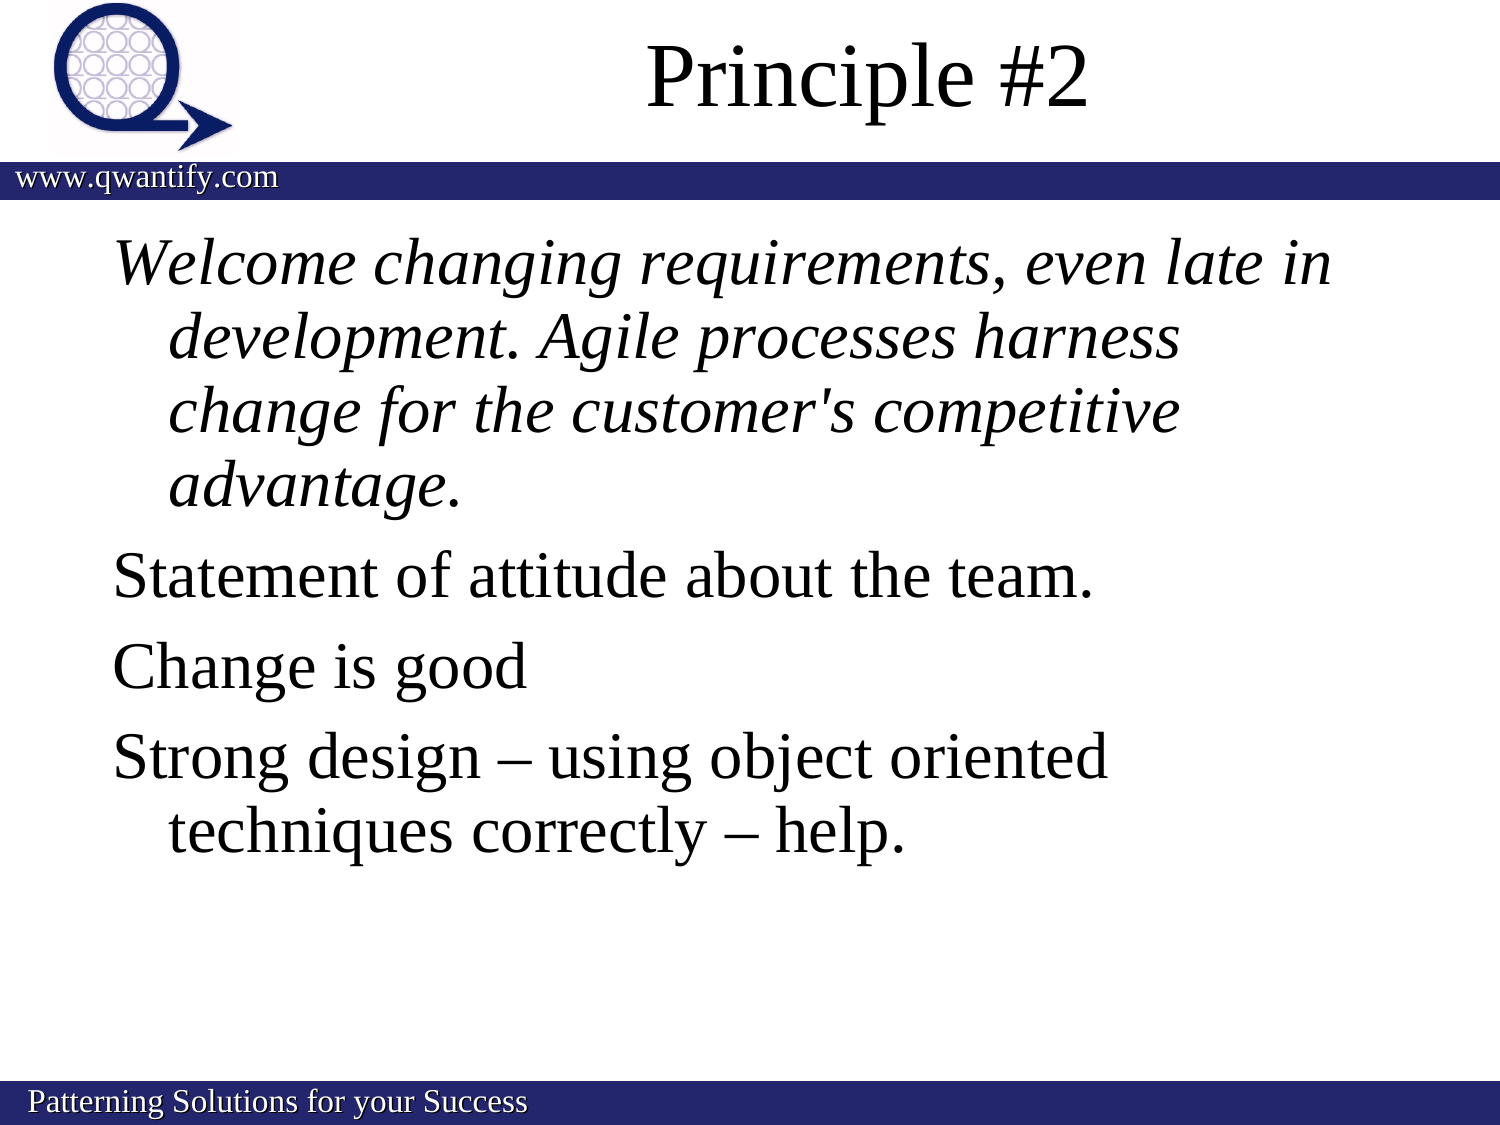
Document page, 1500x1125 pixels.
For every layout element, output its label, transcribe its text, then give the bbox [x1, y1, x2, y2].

title Principle #2 [287, 0, 1450, 193]
picture [50, 0, 238, 157]
list Welcome changing requirements, even late in development. Agile processes harness change for the customer's competitive advantage. Statement of attitude about the team. Change is good Strong design – using object oriented techniques correctly – help. [112, 224, 1388, 1076]
picture [0, 1081, 1500, 1125]
picture [0, 162, 1500, 200]
